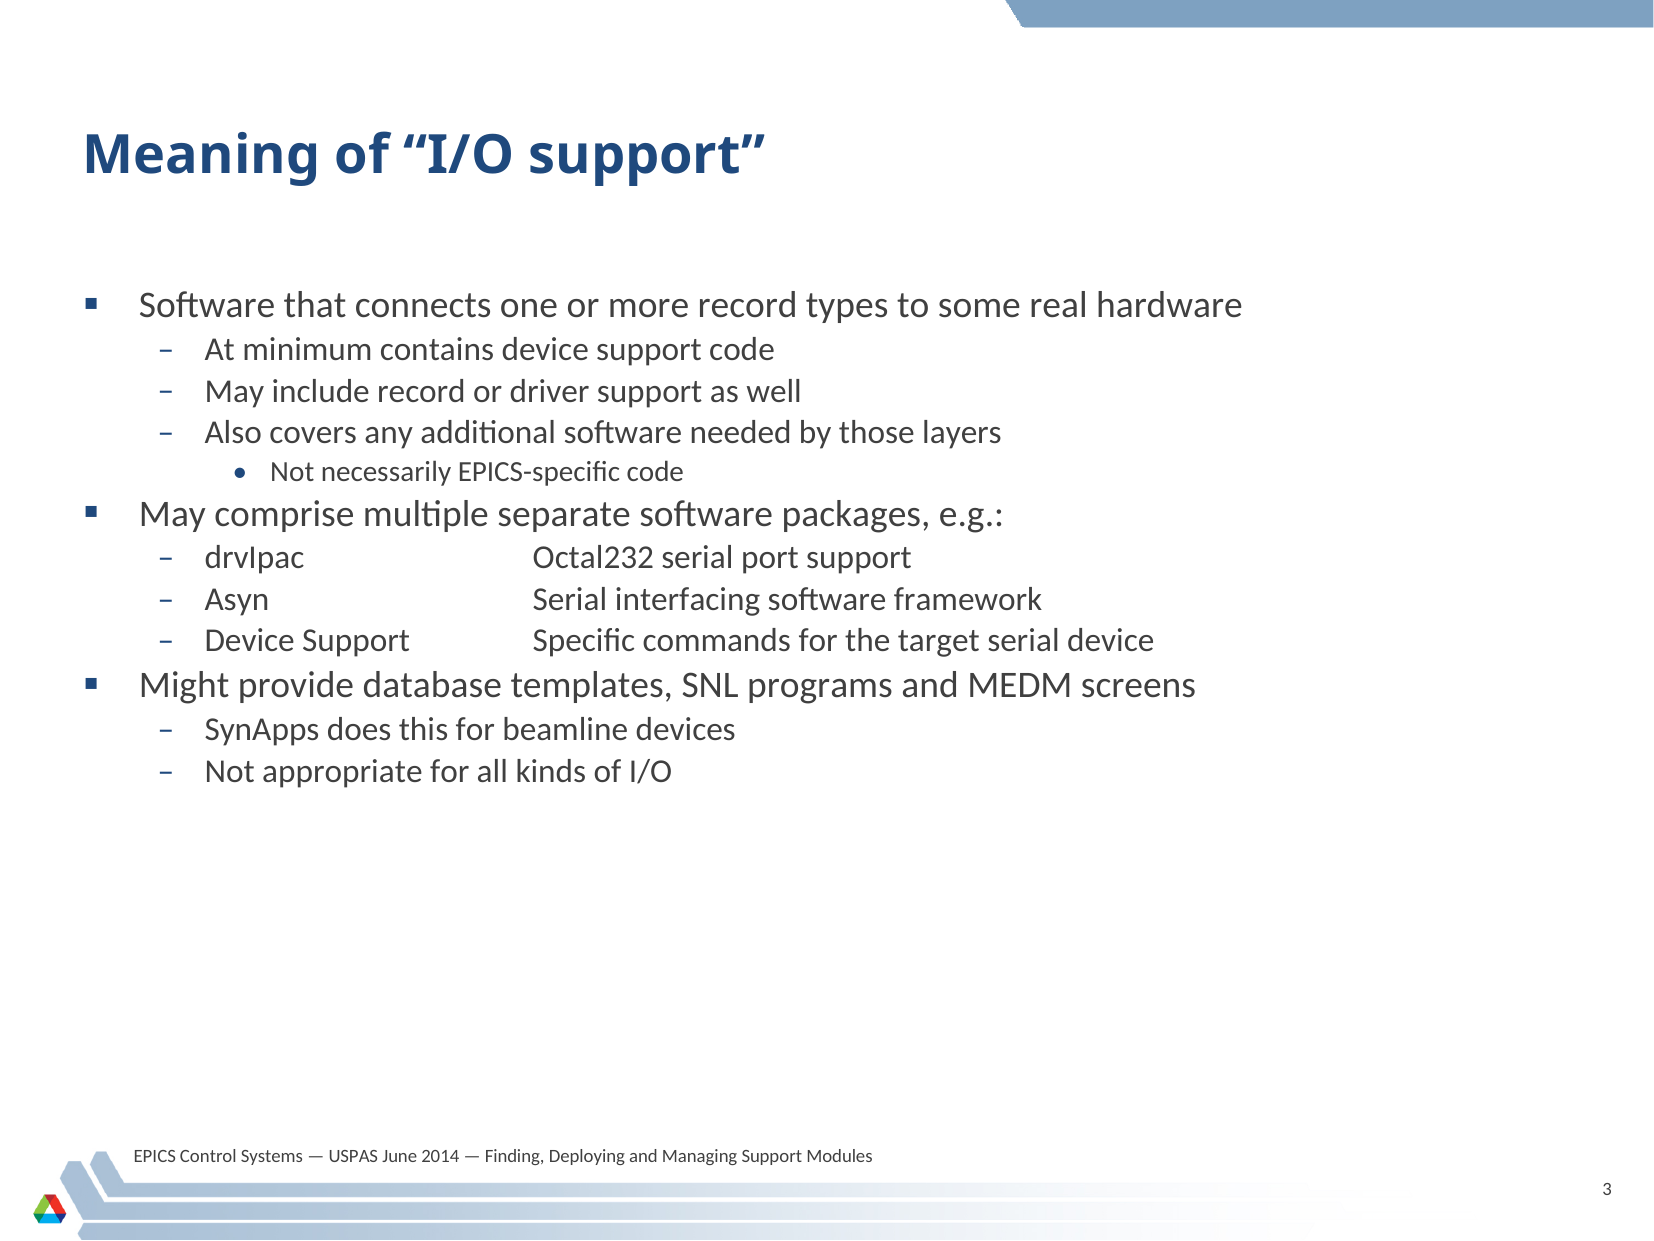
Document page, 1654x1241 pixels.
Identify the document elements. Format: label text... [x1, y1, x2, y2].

title Meaning of “I/O support” [82, 49, 1571, 257]
picture [0, 1143, 1654, 1240]
list Software that connects one or more record types to some real hardware At minimum contains device support code May include record or driver support as well Also covers any additional software needed by those layers Not necessarily EPICS-specific code May comprise multiple separate software packages, e.g.: drvIpac Octal232 serial port support Asyn Serial interfacing software framework Device Support Specific commands for the target serial device Might provide database templates, SNL programs and MEDM screens SynApps does this for beamline devices Not appropriate for all kinds of I/O [82, 289, 1571, 881]
picture [0, 0, 1654, 29]
